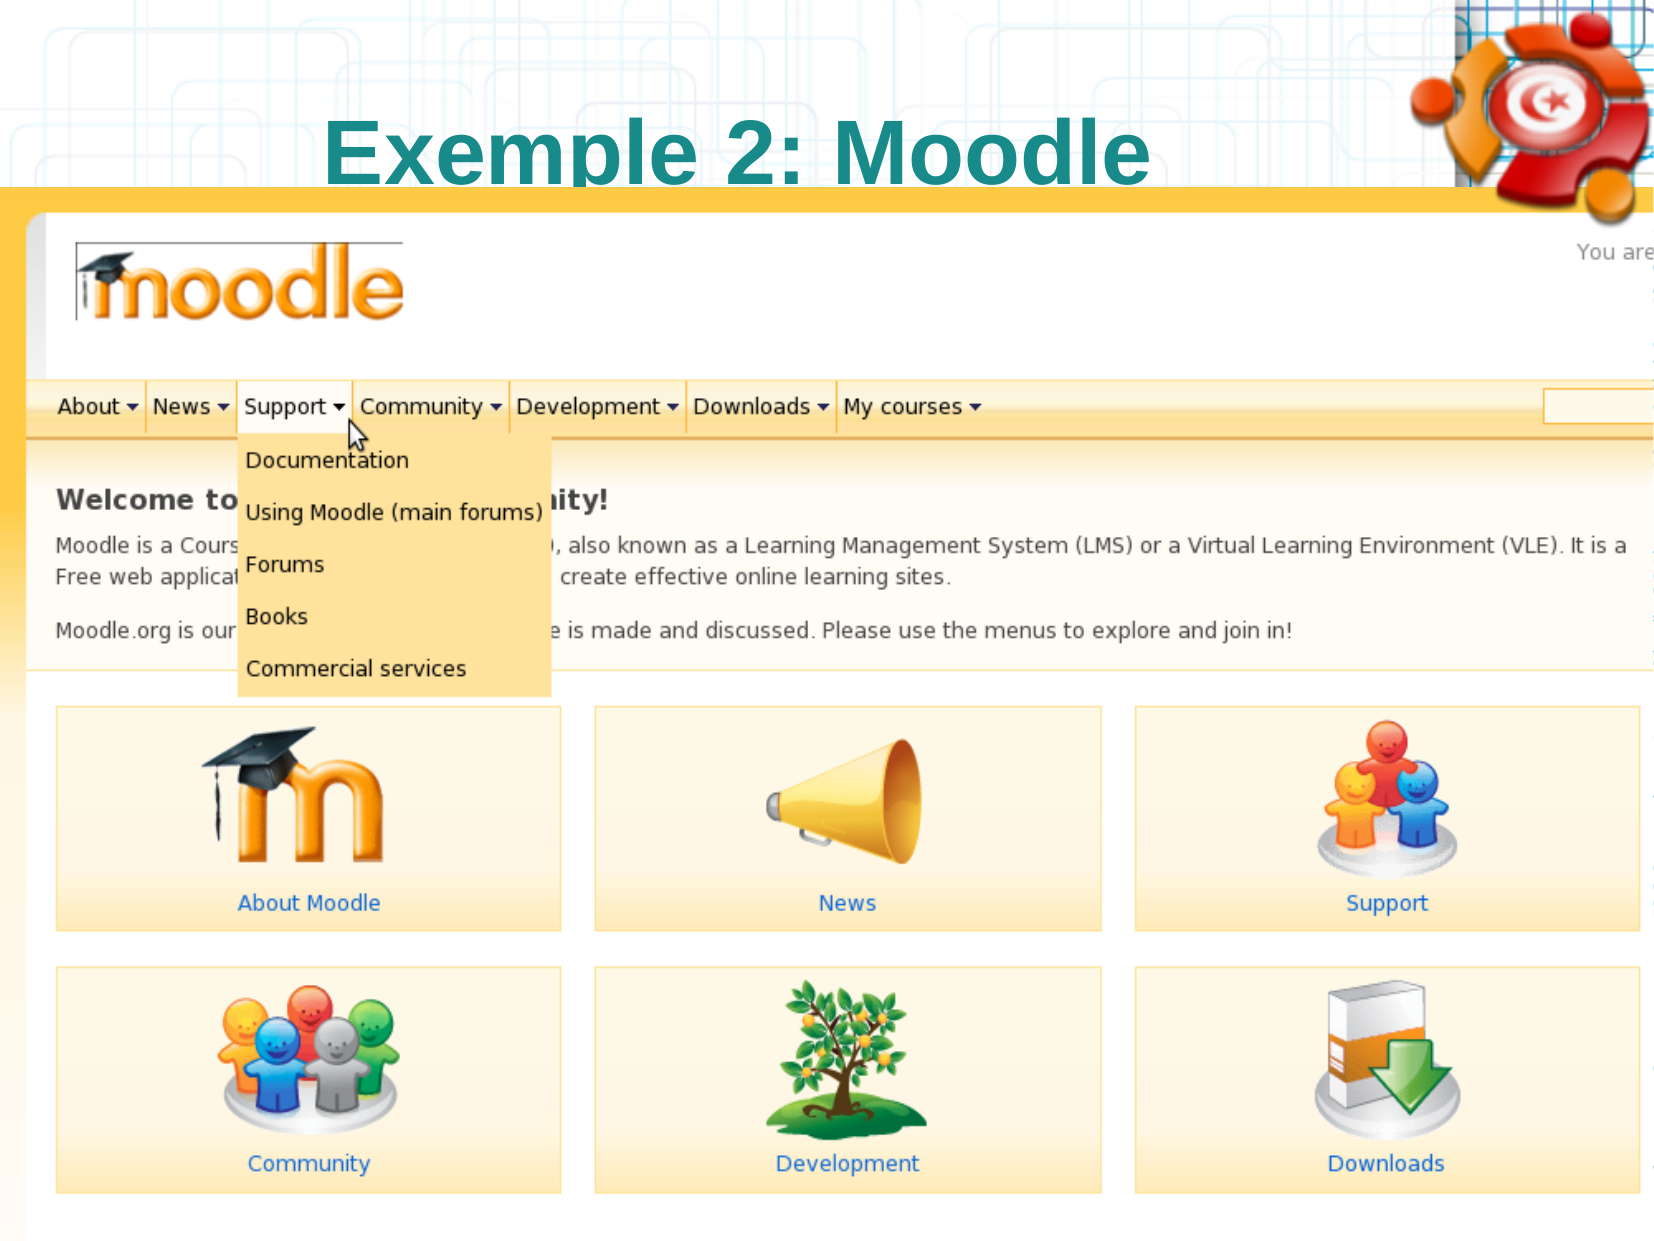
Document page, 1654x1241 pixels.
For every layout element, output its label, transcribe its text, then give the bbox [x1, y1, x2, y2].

title Exemple 2: Moodle [59, 49, 1405, 187]
picture [0, 0, 1654, 1241]
